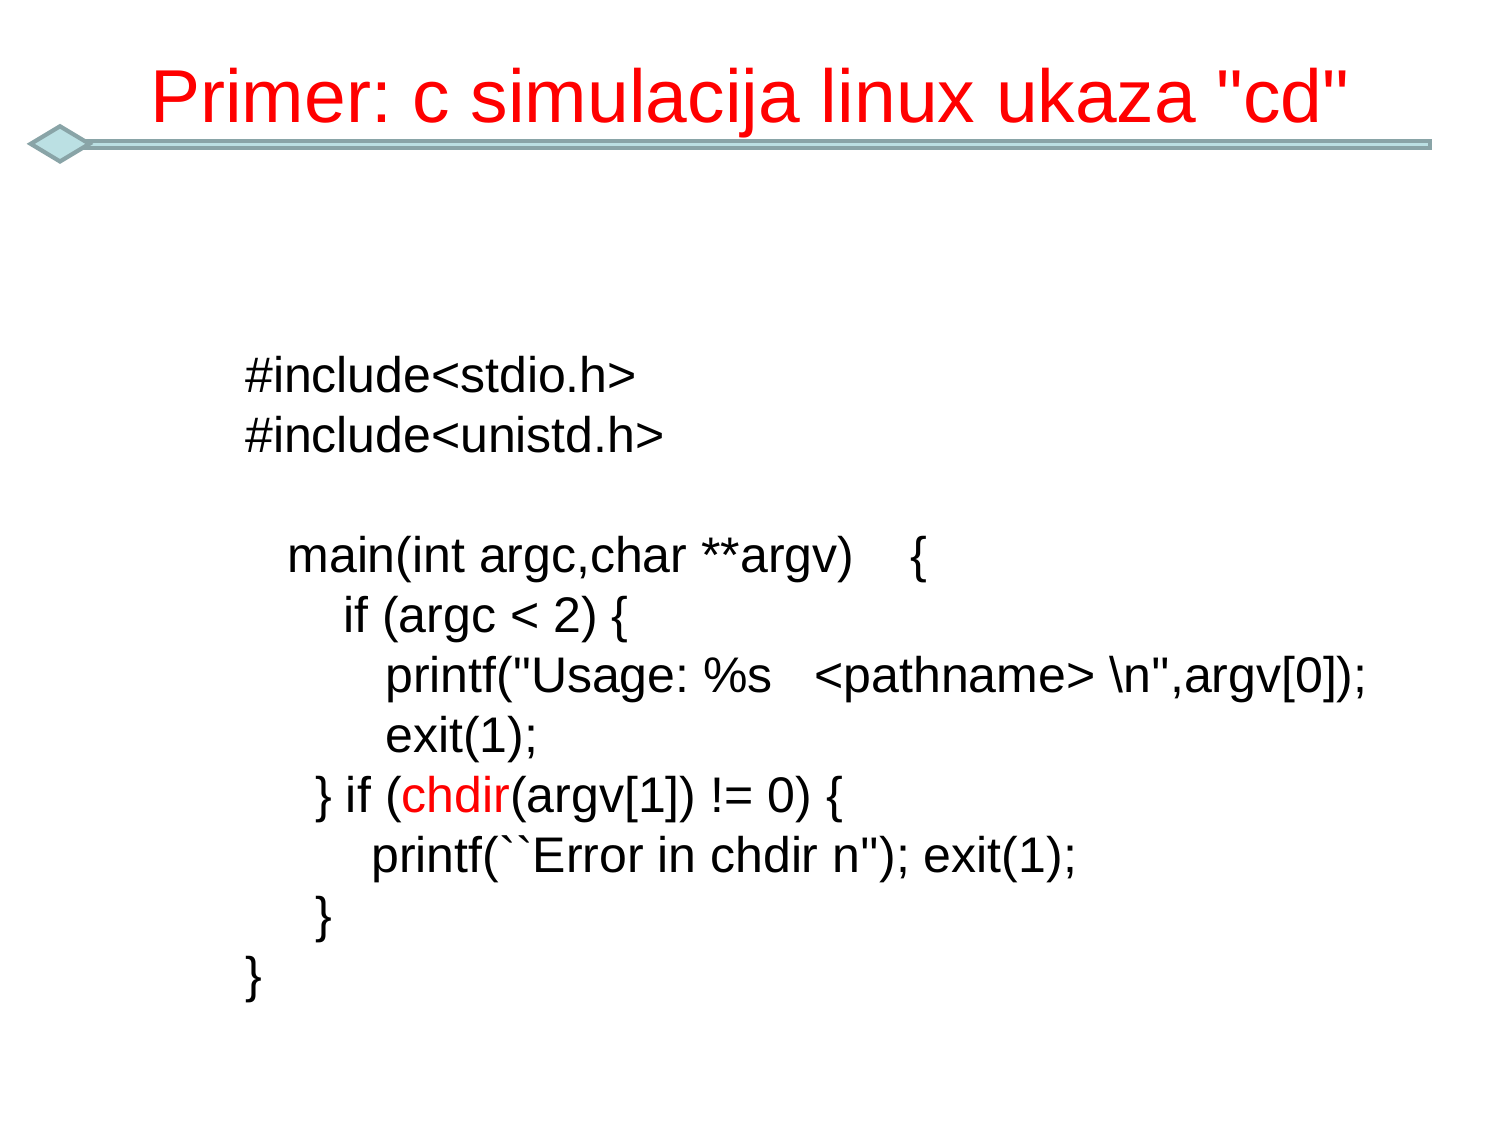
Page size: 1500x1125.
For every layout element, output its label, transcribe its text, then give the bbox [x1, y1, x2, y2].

title Primer: c simulacija linux ukaza "cd" [75, 40, 1426, 146]
text_box #include<stdio.h> #include<unistd.h> main(int argc,char **argv) { if (argc < 2) { printf("Usage: %s <pathname> \n'',argv[0]); exit(1); } if (chdir(argv[1]) != 0) { printf(``Error in chdir n''); exit(1); } } [230, 274, 1384, 1011]
